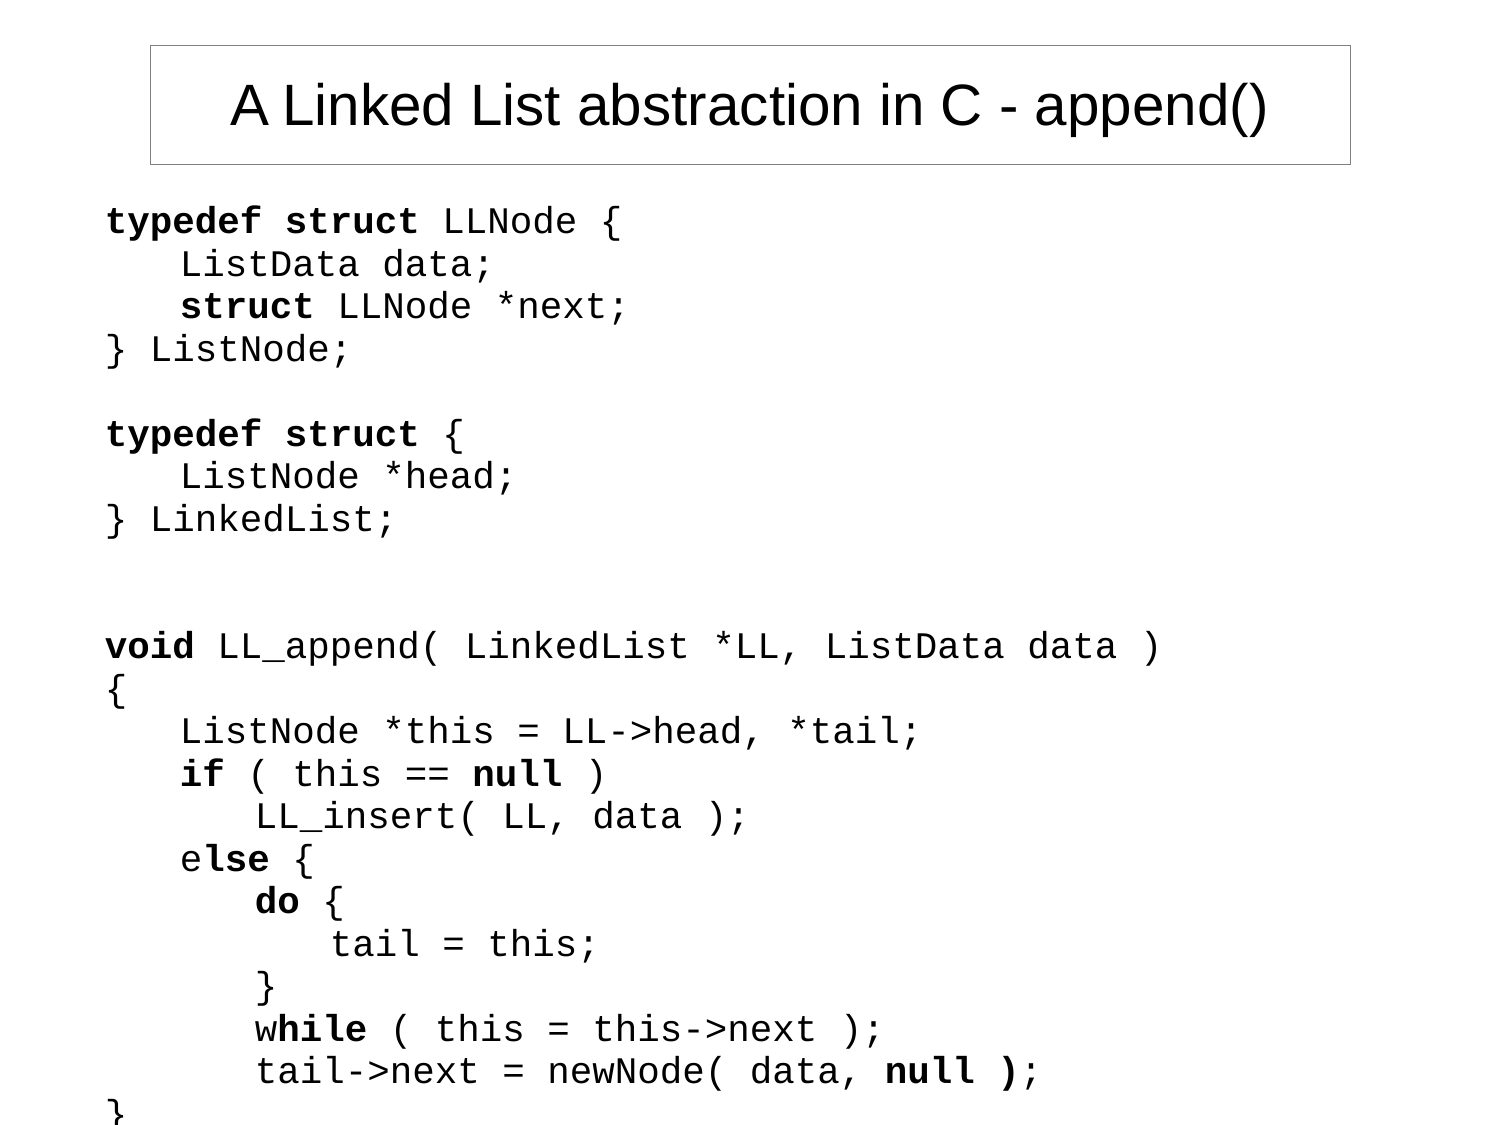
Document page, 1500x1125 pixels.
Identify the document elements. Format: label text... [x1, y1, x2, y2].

text_box typedef struct LLNode { ListData data; struct LLNode *next; } ListNode; typedef struct { ListNode *head; } LinkedList; void LL_append( LinkedList *LL, ListData data ) { ListNode *this = LL->head, *tail; if ( this == null ) LL_insert( LL, data ); else { do { tail = this; } while ( this = this->next ); tail->next = newNode( data, null ); } [90, 195, 1441, 1035]
text_box A Linked List abstraction in C - append() [150, 45, 1351, 165]
